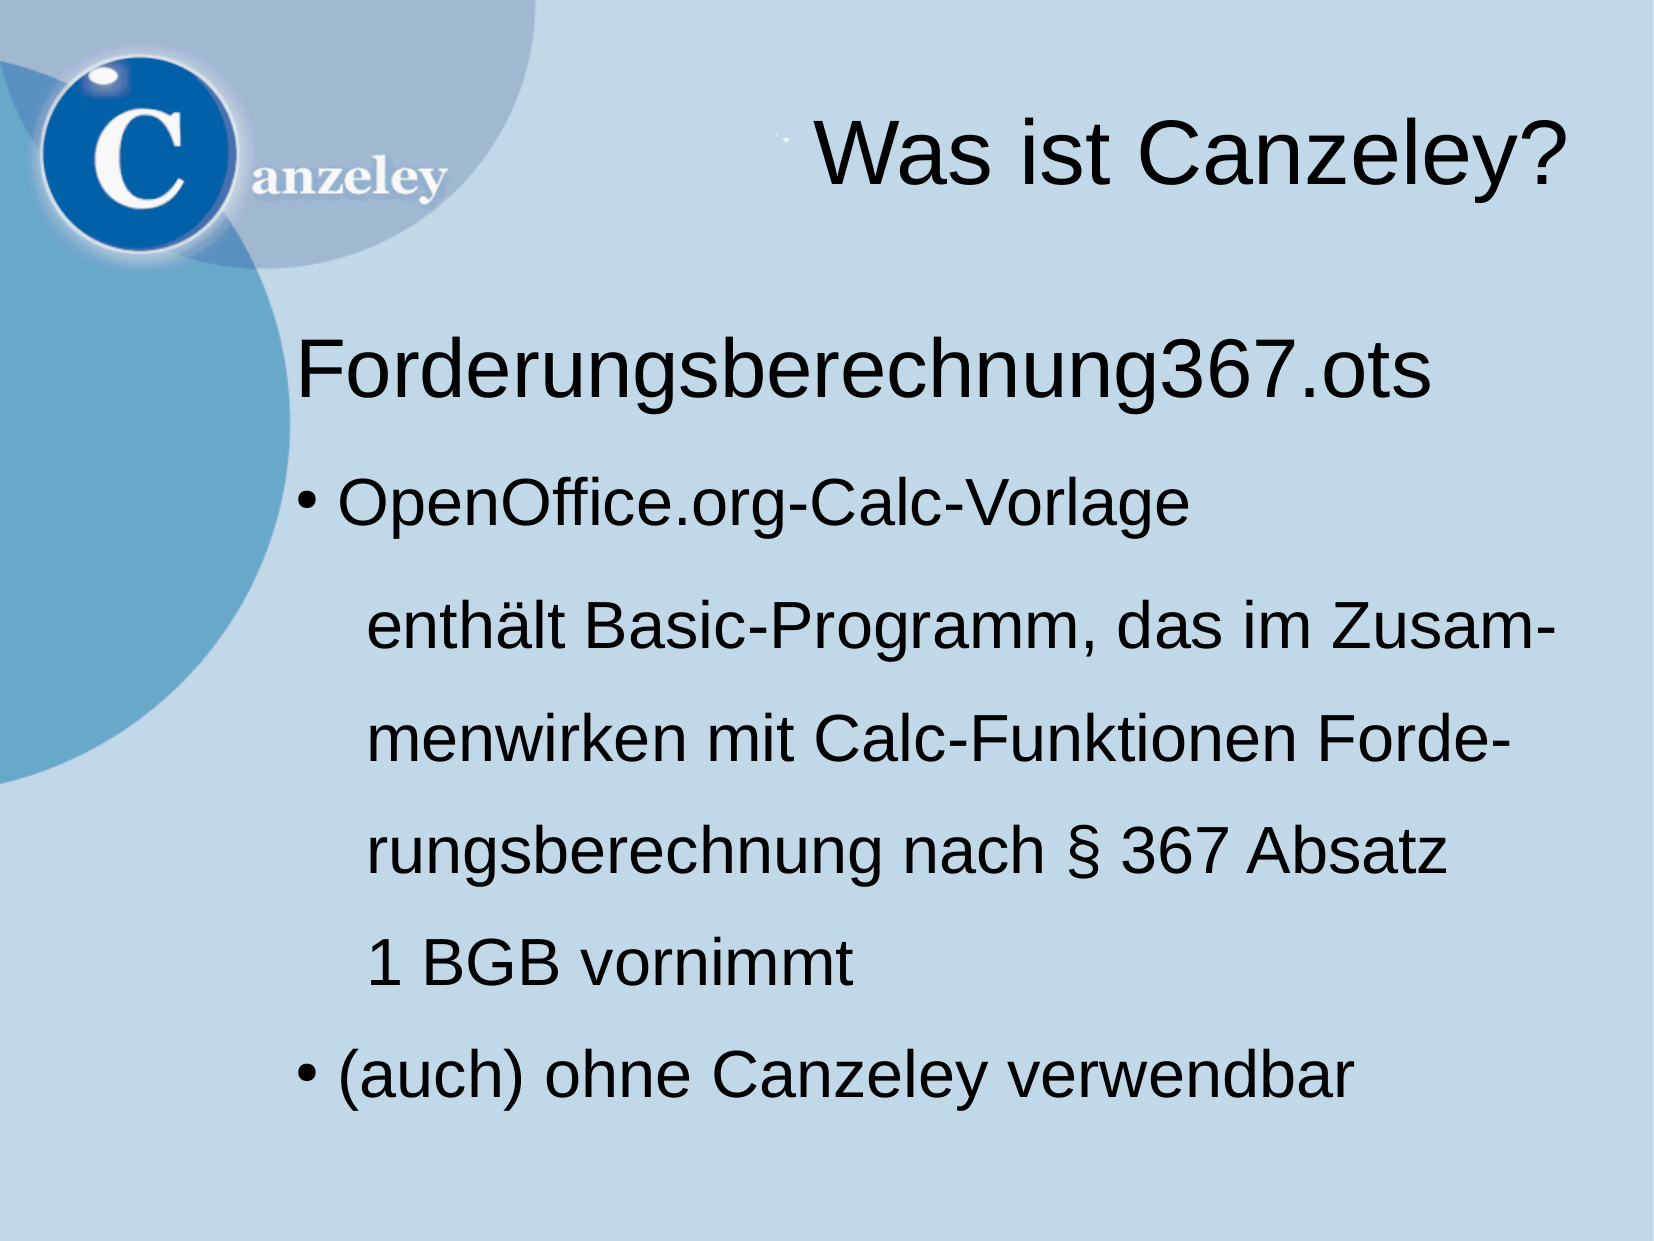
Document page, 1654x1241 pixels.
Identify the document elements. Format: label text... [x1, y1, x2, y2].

picture [0, 0, 1654, 1241]
subtitle Forderungsberechnung367.ots OpenOffice.org-Calc-Vorlage enthält Basic-Programm, das im Zusam- menwirken mit Calc-Funktionen Forde- rungsberechnung nach § 367 Absatz 1 BGB vornimmt (auch) ohne Canzeley verwendbar [295, 265, 1636, 1123]
title Was ist Canzeley? [82, 56, 1571, 250]
